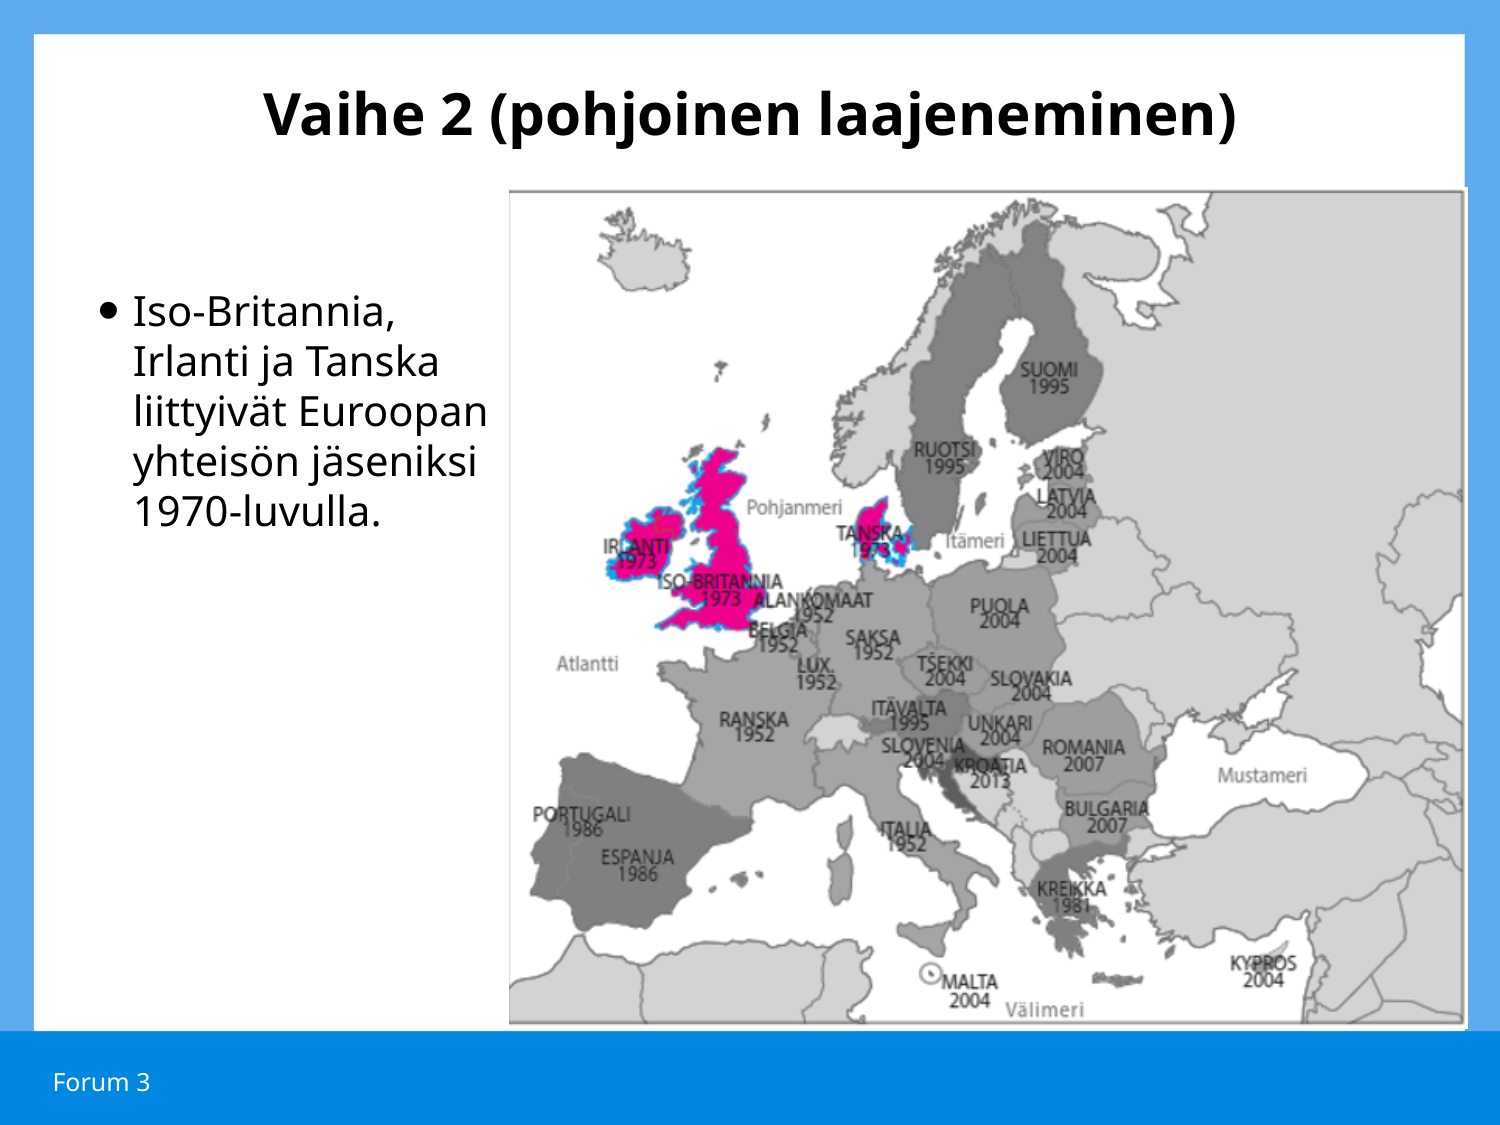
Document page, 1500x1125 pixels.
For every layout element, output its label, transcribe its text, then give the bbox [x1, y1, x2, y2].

list Iso-Britannia, Irlanti ja Tanska liittyivät Euroopan yhteisön jäseniksi 1970-luvulla. [61, 269, 509, 1007]
title Vaihe 2 (pohjoinen laajeneminen) [112, 37, 1388, 188]
picture [0, 0, 1500, 1125]
